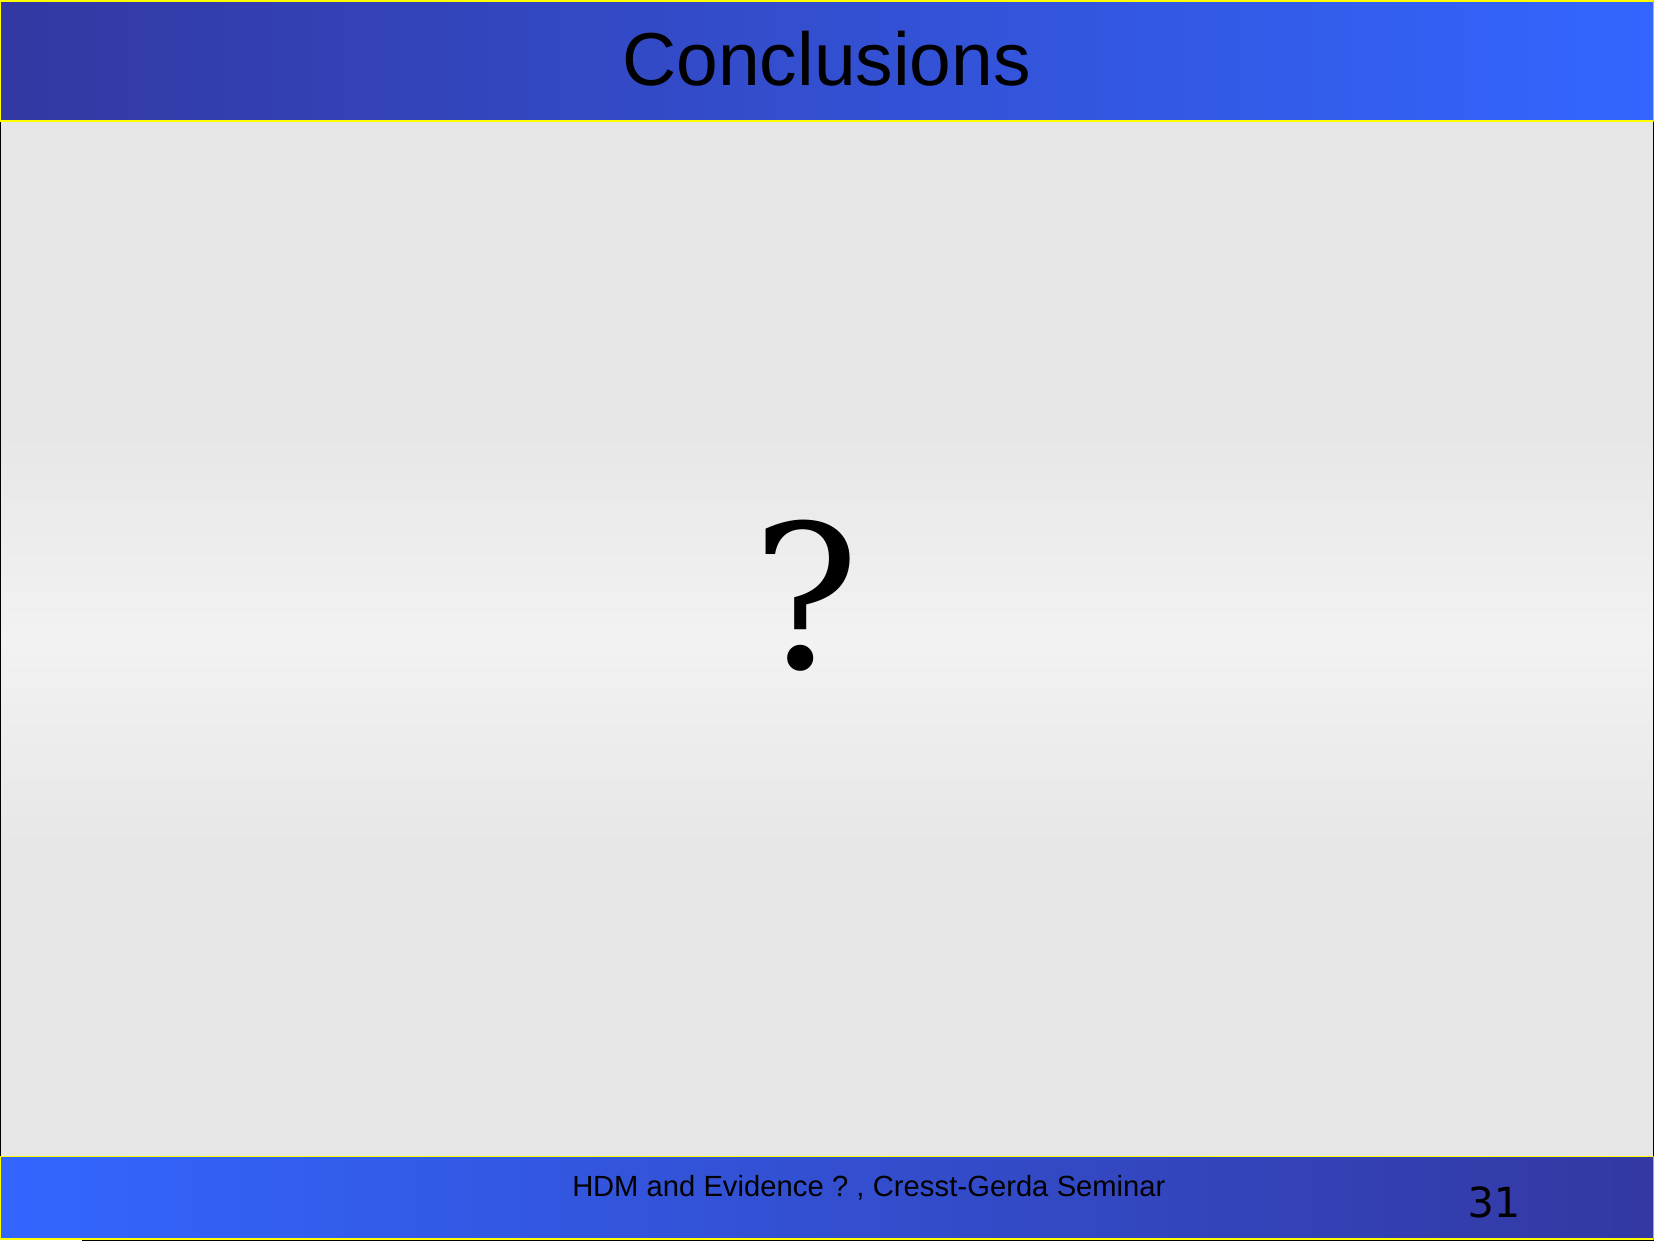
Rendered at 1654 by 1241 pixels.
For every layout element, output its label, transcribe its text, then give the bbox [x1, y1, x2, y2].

text_box ? [737, 475, 888, 738]
title Conclusions [82, 0, 1571, 123]
